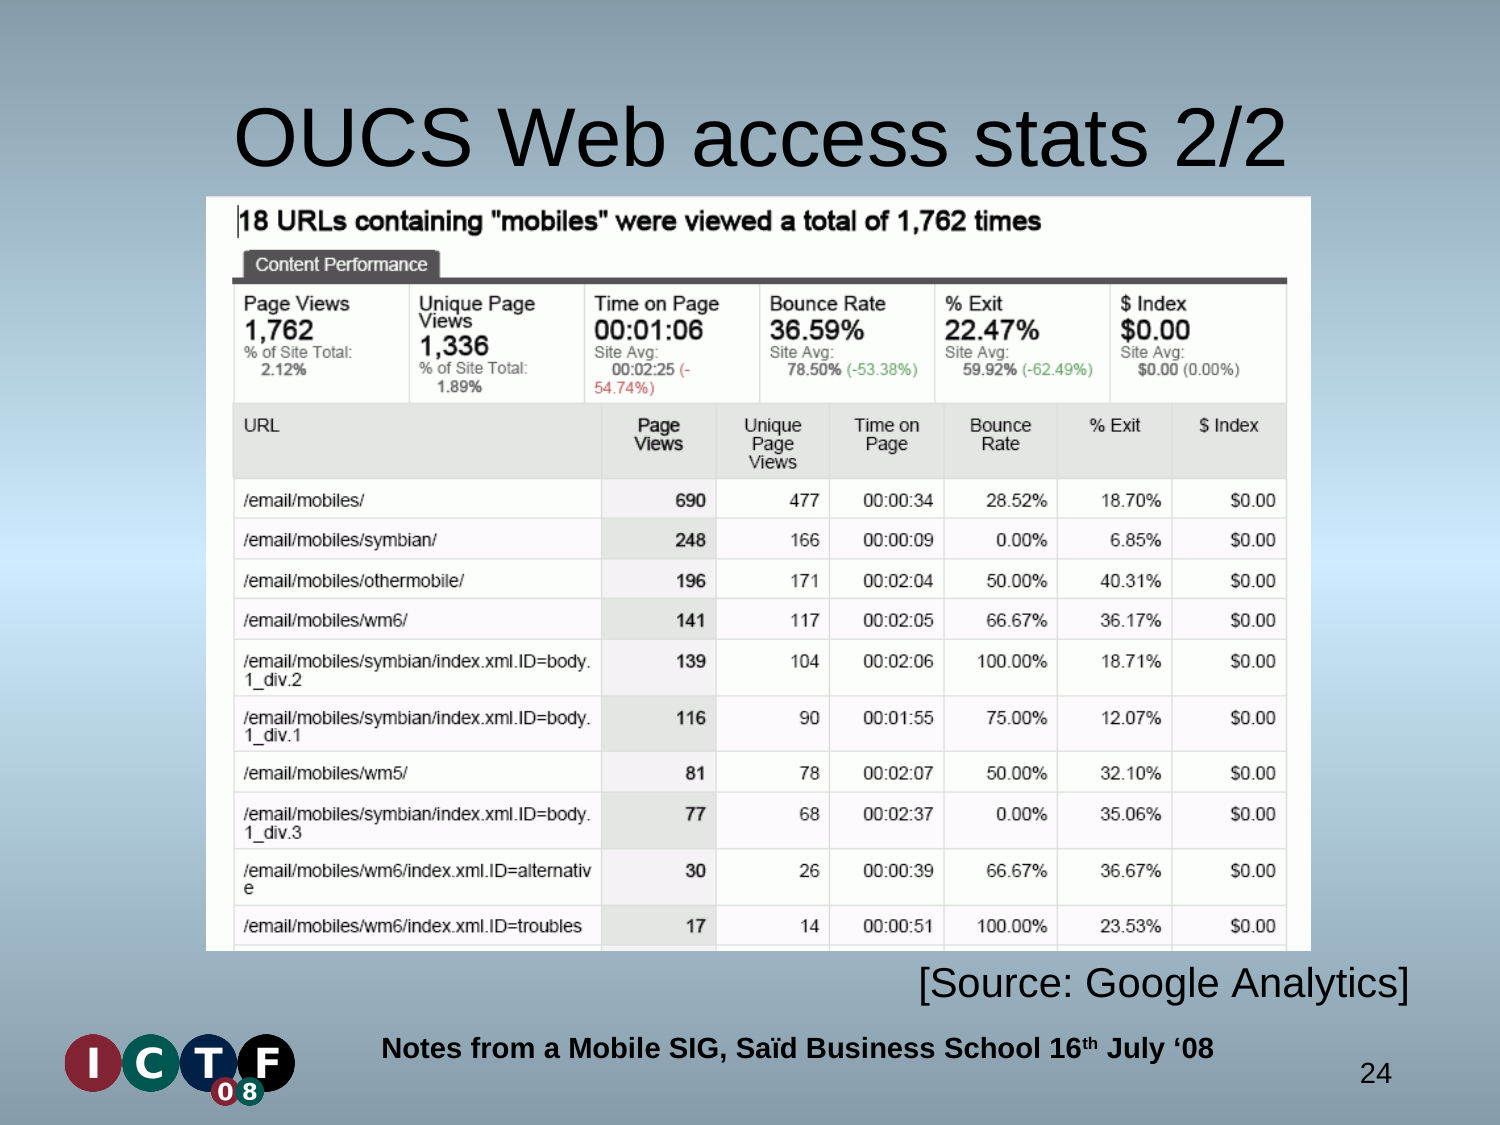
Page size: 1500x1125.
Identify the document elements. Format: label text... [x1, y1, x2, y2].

list [Source: Google Analytics] [868, 952, 1426, 1024]
picture [206, 196, 1311, 951]
title OUCS Web access stats 2/2 [206, 74, 1317, 201]
picture [64, 1034, 295, 1106]
